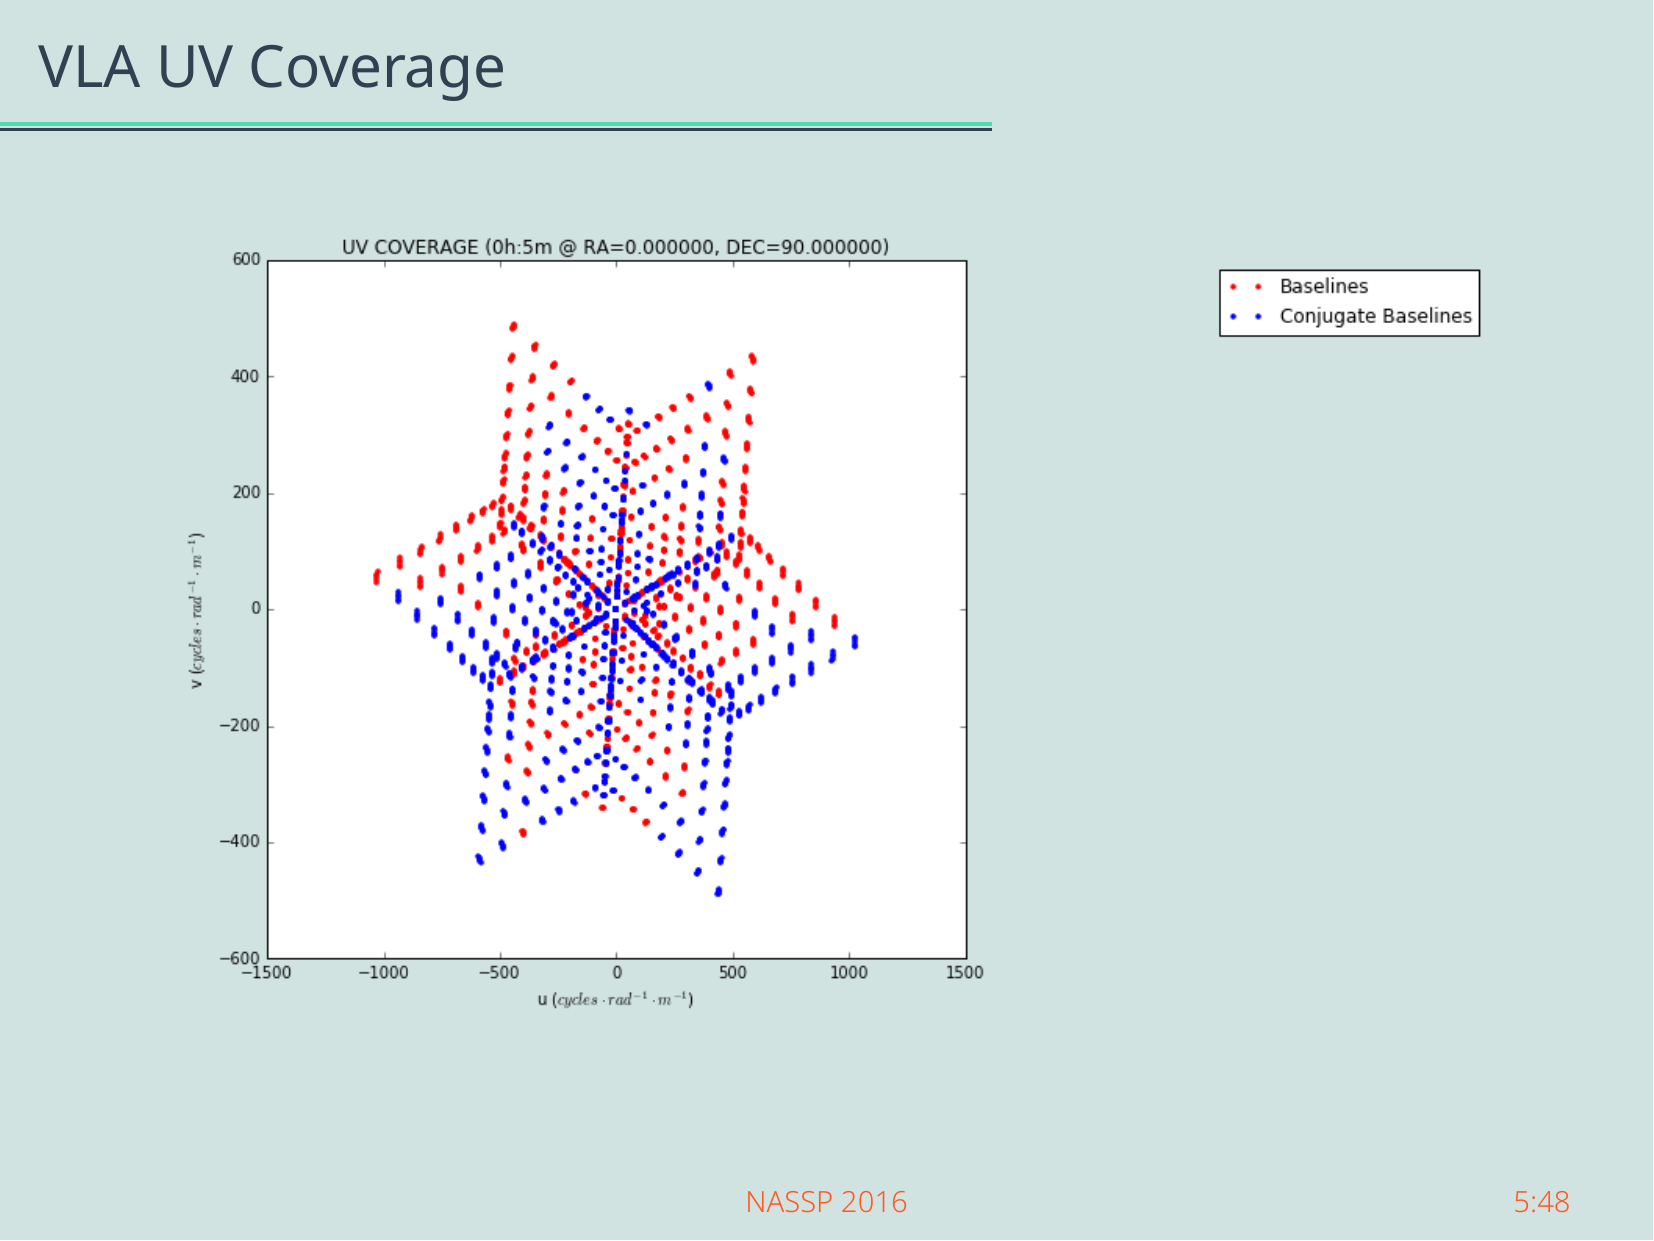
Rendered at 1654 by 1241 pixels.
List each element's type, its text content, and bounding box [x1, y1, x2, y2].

text_box VLA UV Coverage [23, 17, 1063, 103]
picture [175, 226, 1490, 1024]
